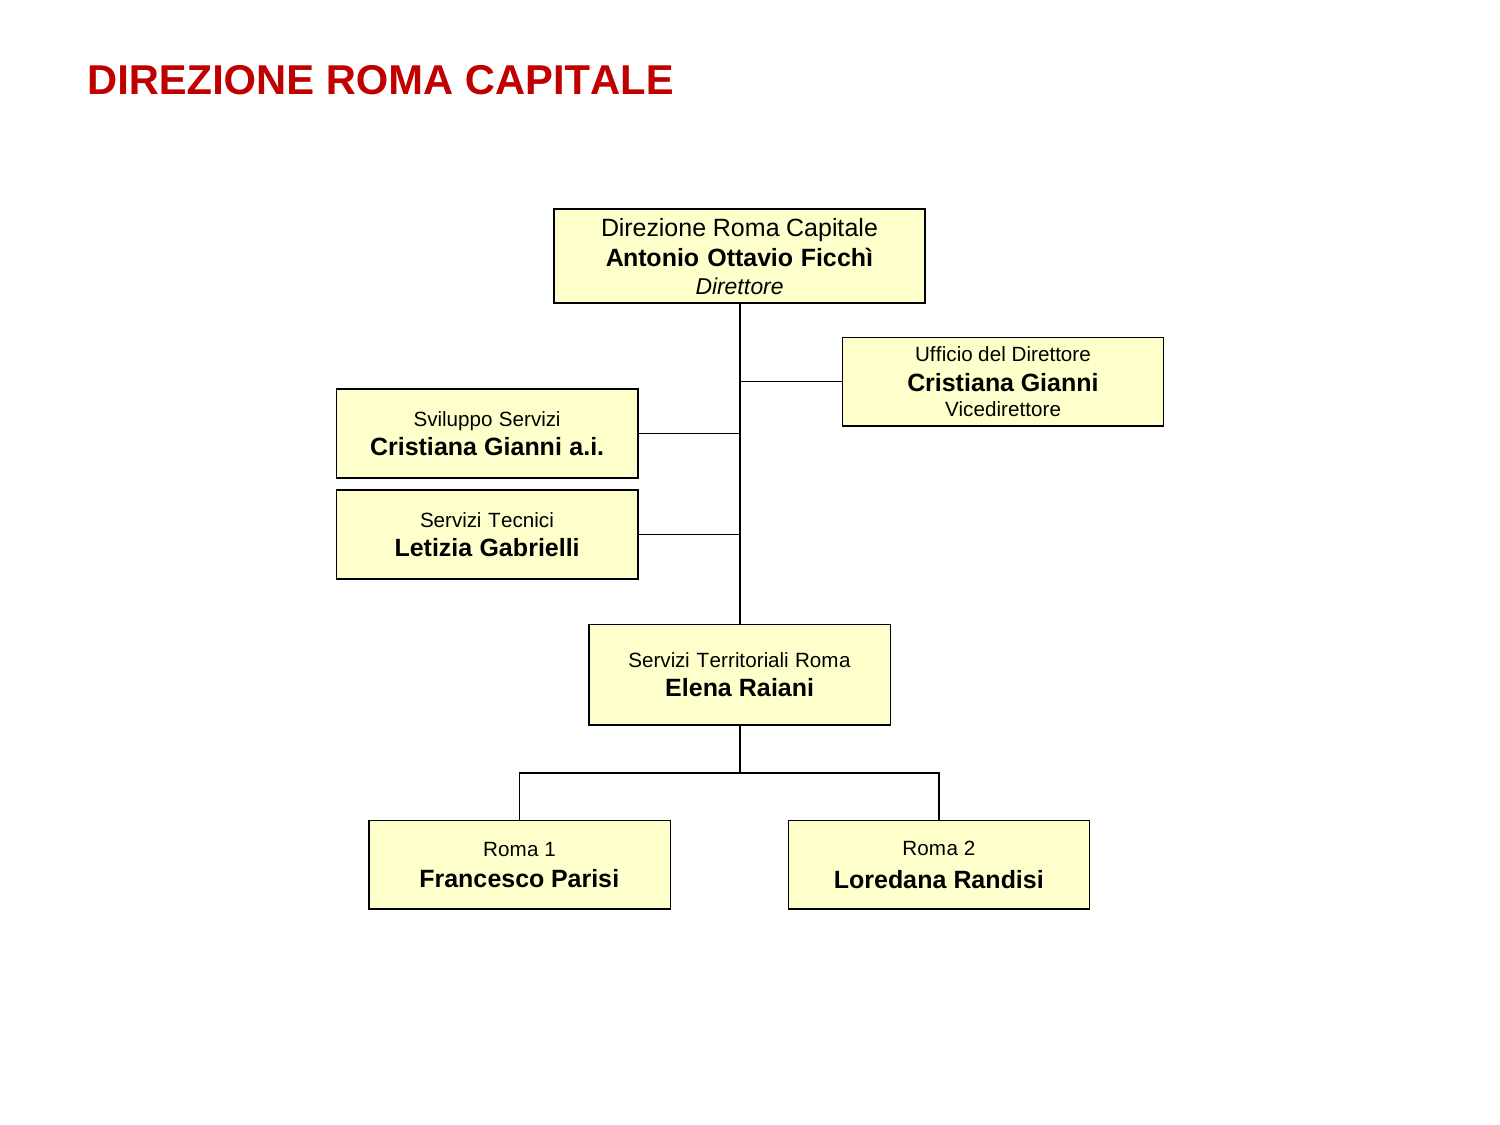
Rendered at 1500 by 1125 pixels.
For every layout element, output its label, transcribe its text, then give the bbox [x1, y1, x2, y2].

text_box DIREZIONE ROMA CAPITALE [72, 45, 1424, 128]
picture [335, 204, 1165, 910]
